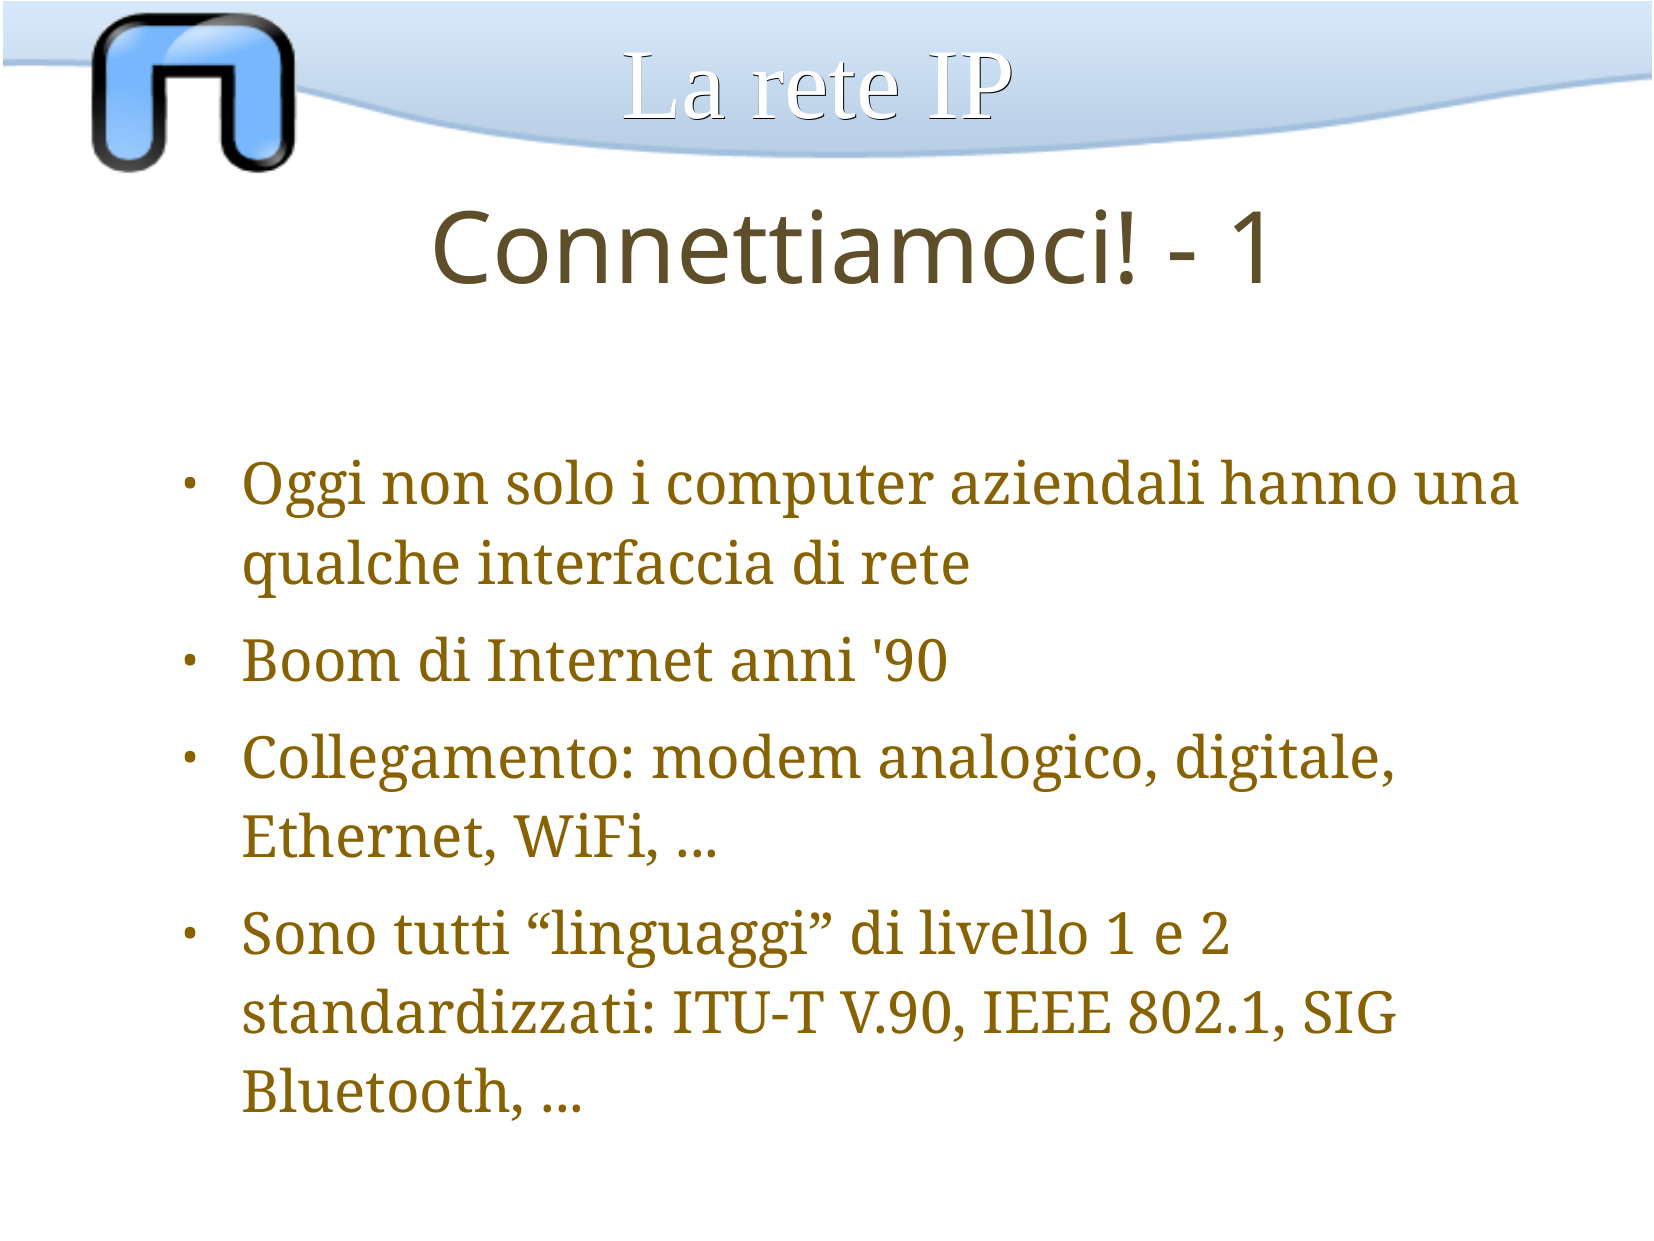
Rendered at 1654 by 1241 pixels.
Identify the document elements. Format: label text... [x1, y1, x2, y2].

text_box La rete IP [573, 29, 1063, 82]
title Connettiamoci! - 1 [147, 82, 1565, 408]
picture [0, 0, 1654, 1241]
list Oggi non solo i computer aziendali hanno una qualche interfaccia di rete Boom di Internet anni '90 Collegamento: modem analogico, digitale, Ethernet, WiFi, ... Sono tutti “linguaggi” di livello 1 e 2 standardizzati: ITU-T V.90, IEEE 802.1, SIG Bluetooth, ... [147, 442, 1565, 1241]
